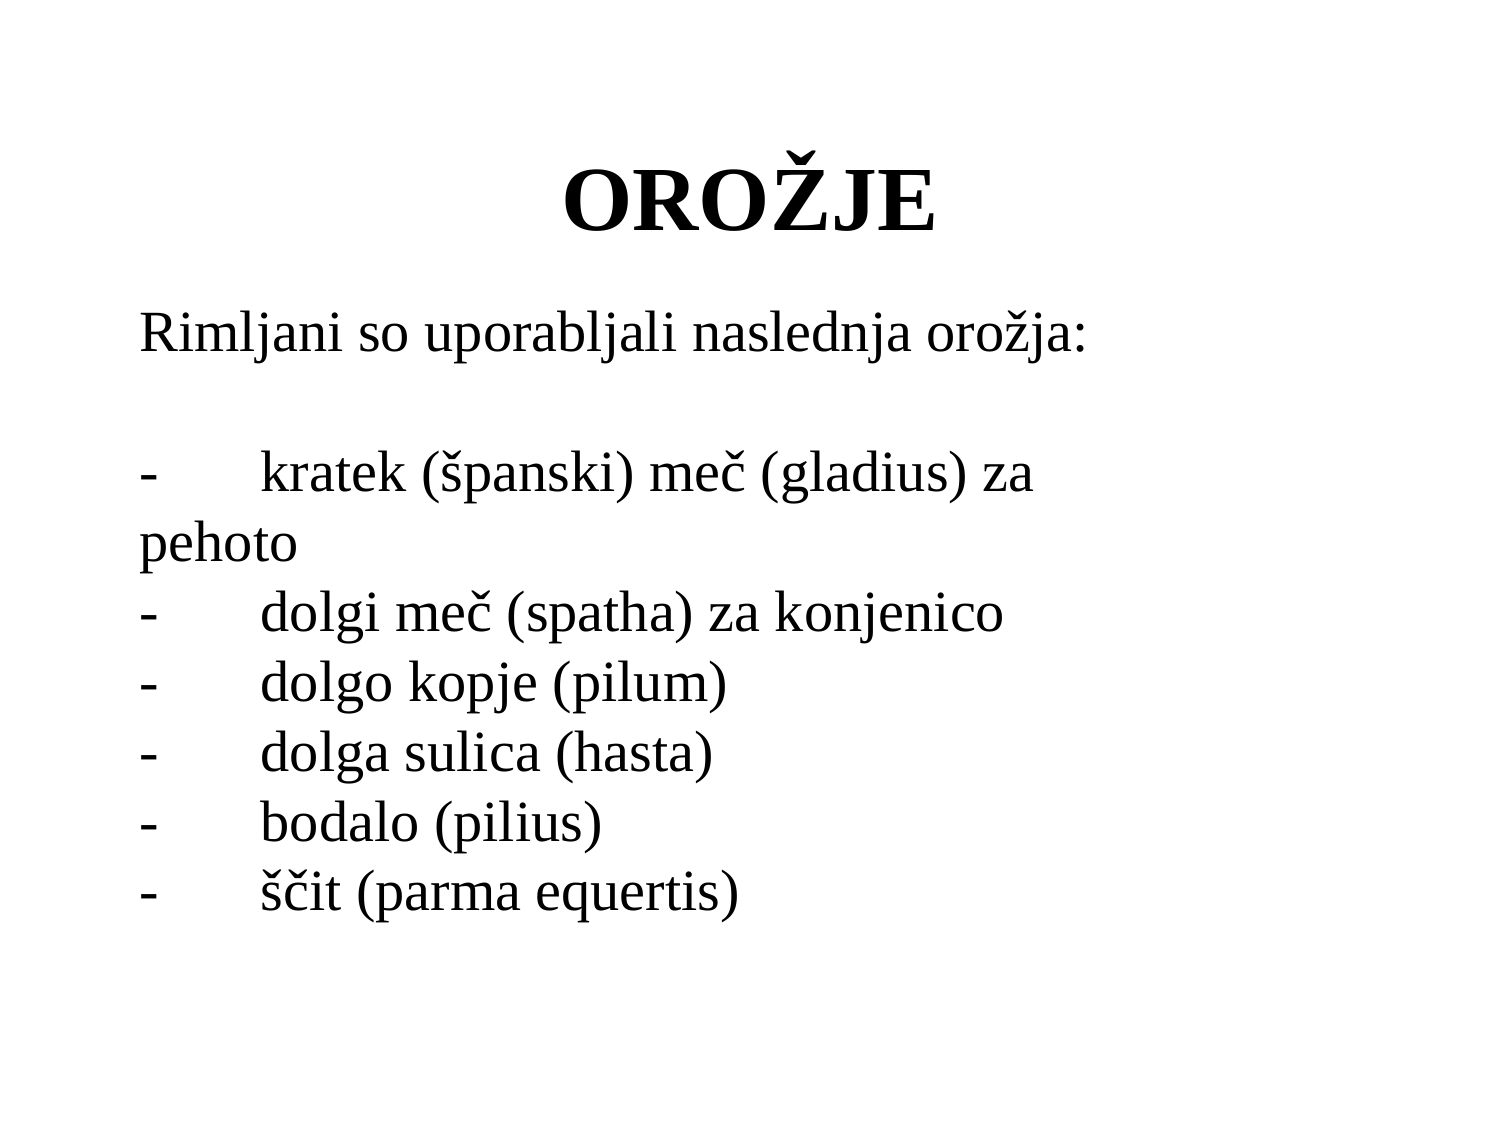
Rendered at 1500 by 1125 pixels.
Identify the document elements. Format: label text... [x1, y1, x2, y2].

title OROŽJE [112, 99, 1388, 288]
text_box Rimljani so uporabljali naslednja orožja: - kratek (španski) meč (gladius) za pehoto - dolgi meč (spatha) za konjenico - dolgo kopje (pilum) - dolga sulica (hasta) - bodalo (pilius) - ščit (parma equertis) [125, 285, 1213, 1000]
